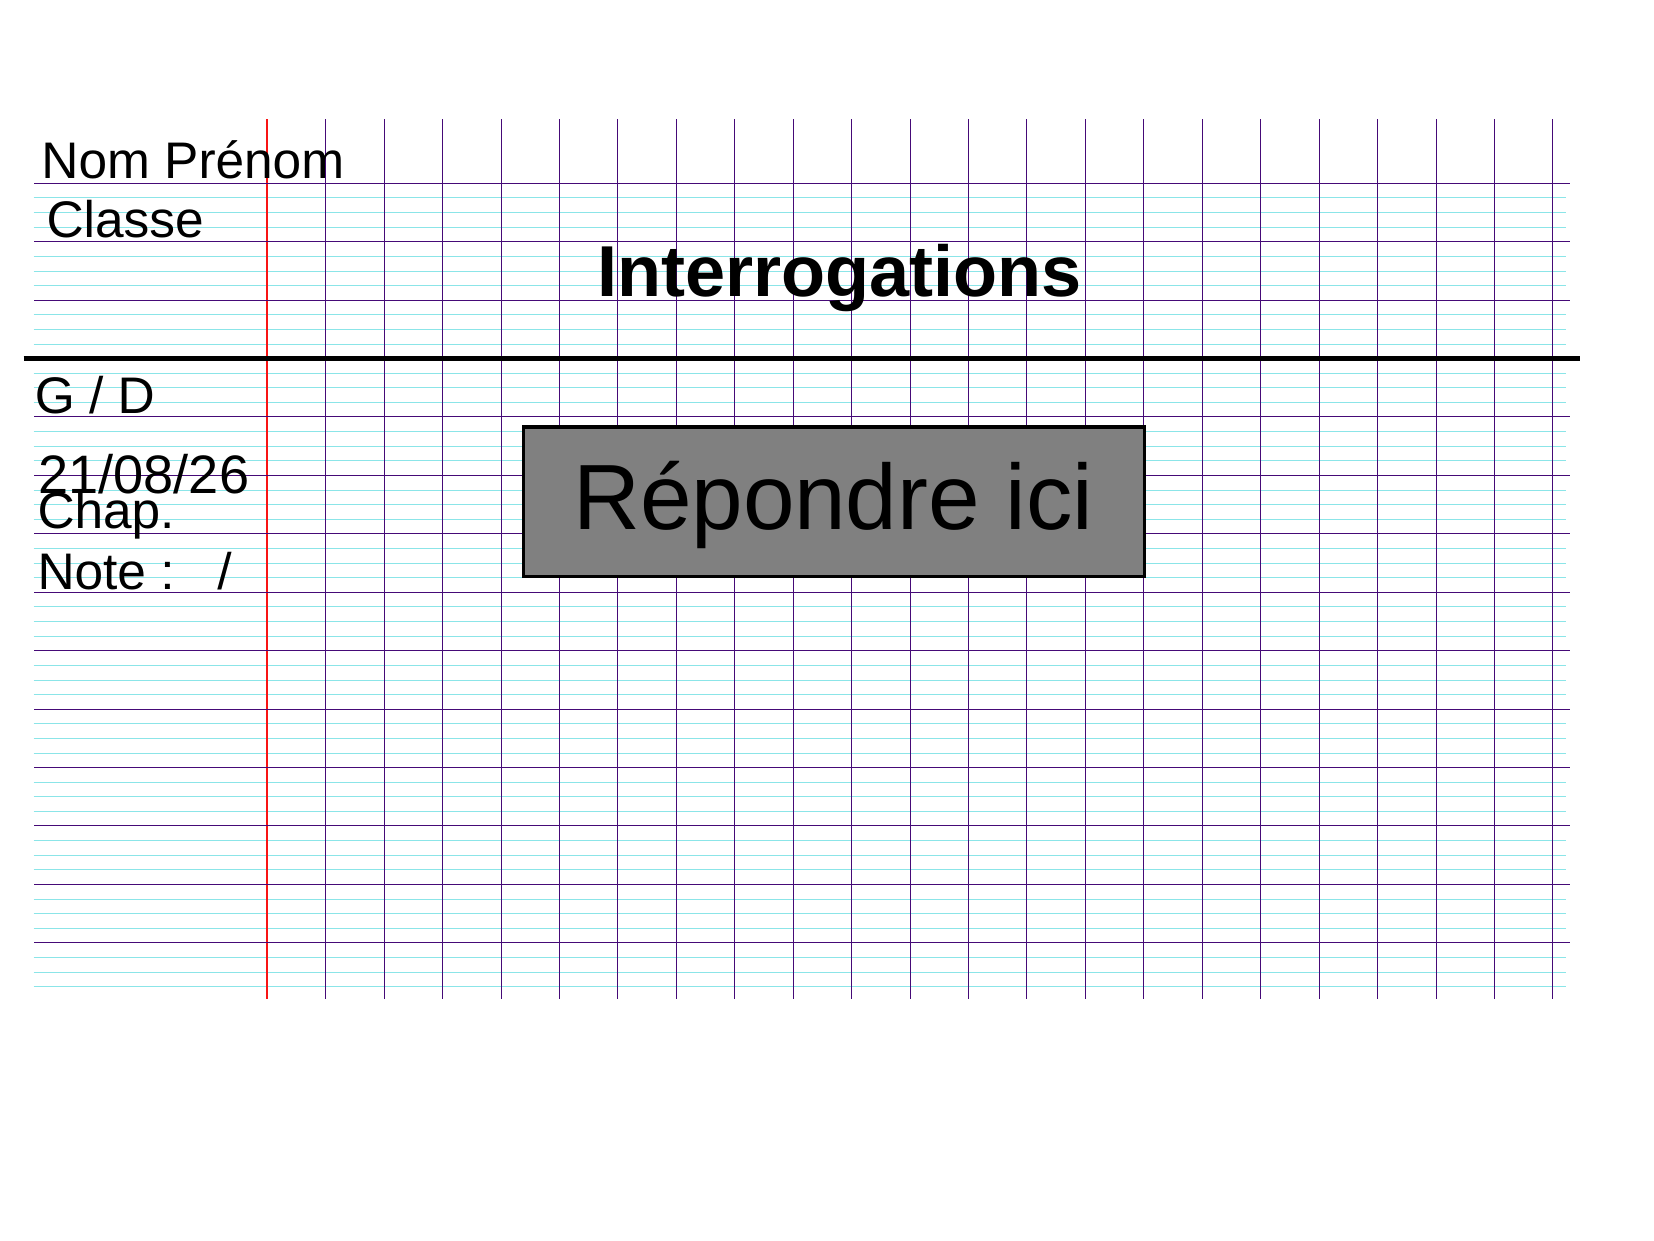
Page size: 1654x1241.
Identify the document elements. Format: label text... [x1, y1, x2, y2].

text_box 27/04/18 [23, 437, 284, 513]
picture [23, 119, 1654, 999]
